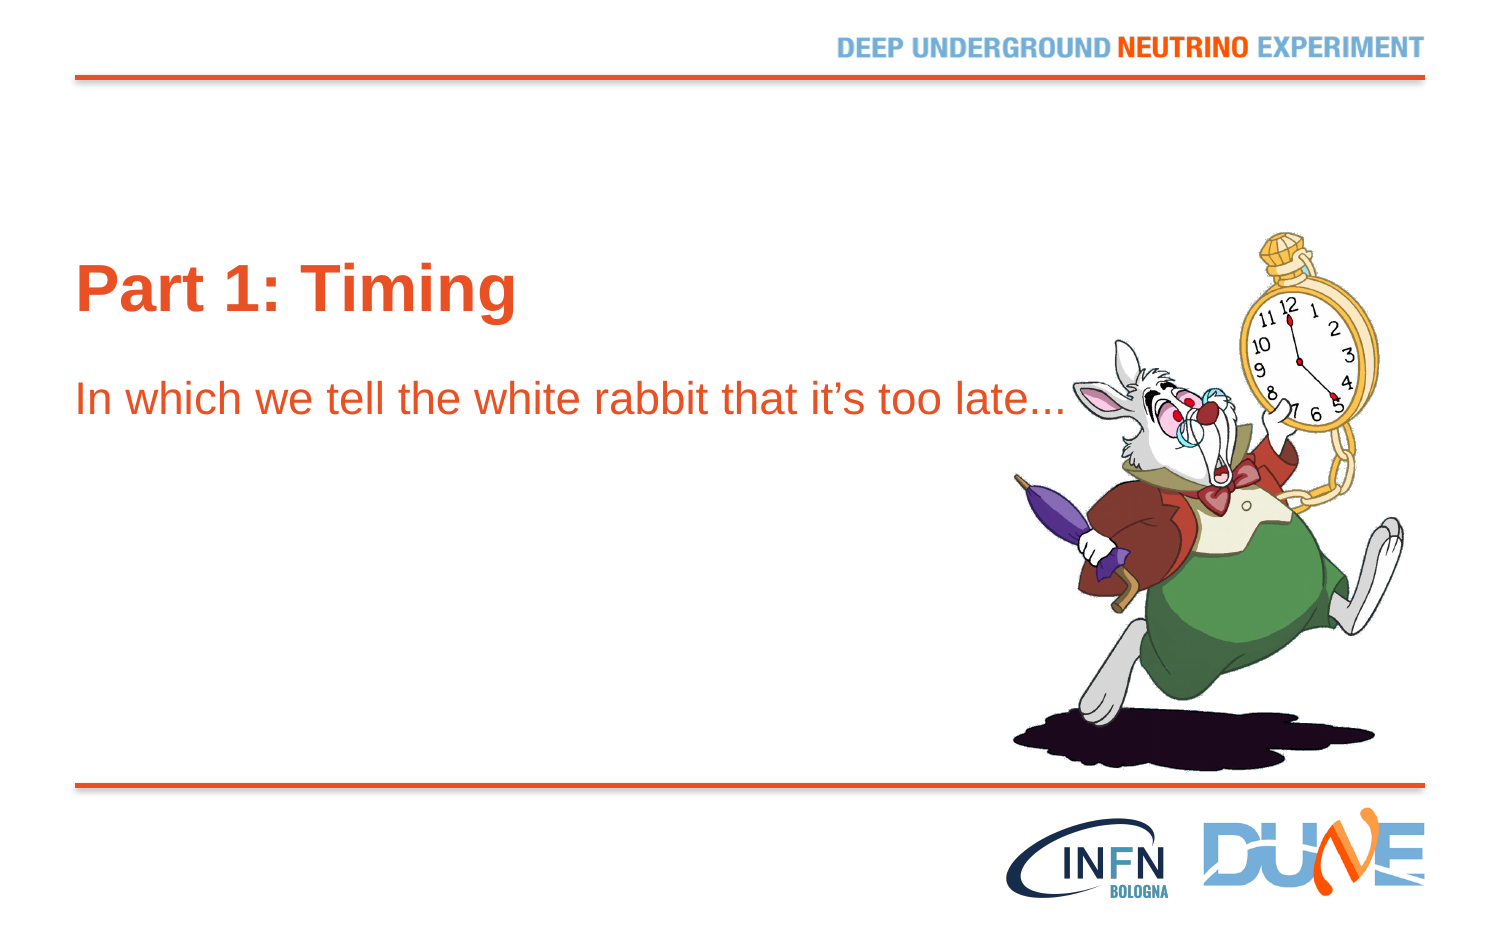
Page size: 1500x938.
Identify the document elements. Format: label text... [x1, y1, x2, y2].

title Part 1: Timing [75, 168, 990, 325]
picture [988, 803, 1427, 911]
list In which we tell the white rabbit that it’s too late... [74, 368, 990, 604]
picture [1116, 32, 1426, 59]
picture [990, 165, 1422, 780]
picture [835, 34, 1113, 60]
